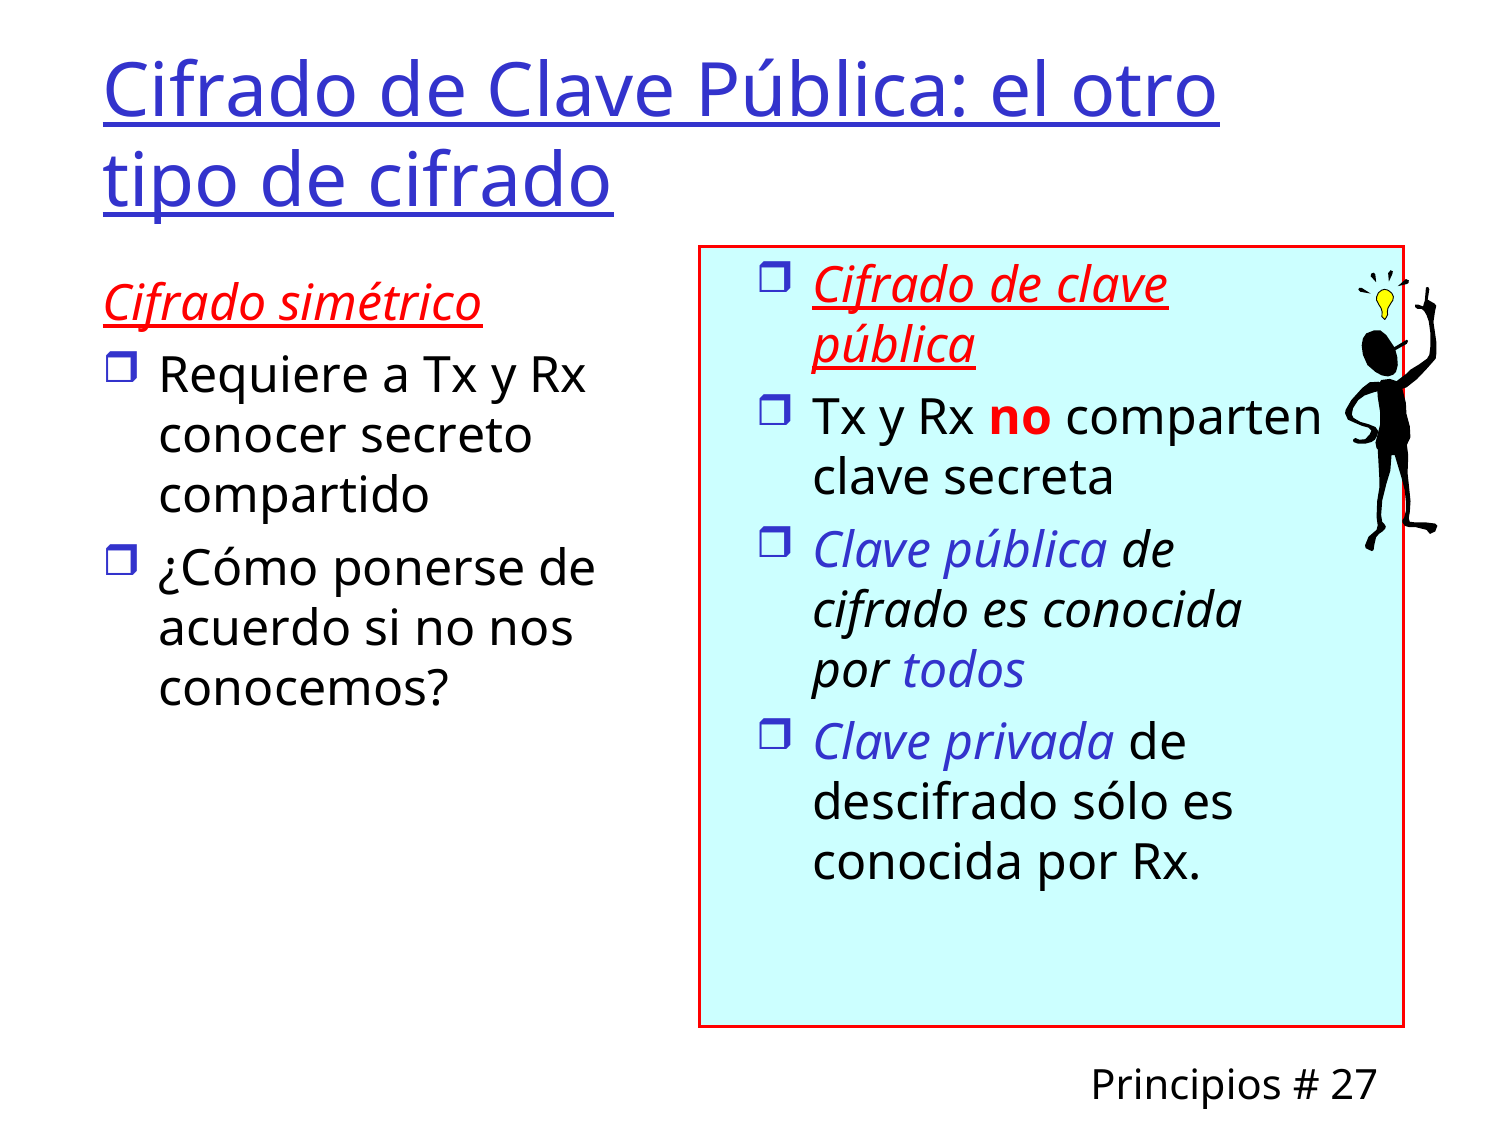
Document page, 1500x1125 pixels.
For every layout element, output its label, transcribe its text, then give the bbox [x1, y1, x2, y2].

list Cifrado simétrico Requiere a Tx y Rx conocer secreto compartido ¿Cómo ponerse de acuerdo si no nos conocemos? [87, 262, 713, 1026]
title Cifrado de Clave Pública: el otro tipo de cifrado [87, 33, 1363, 229]
text_box [699, 246, 1438, 1027]
text_box Cifrado de clave pública Tx y Rx no comparten clave secreta Clave pública de cifrado es conocida por todos Clave privada de descifrado sólo es conocida por Rx. [741, 244, 1342, 1008]
